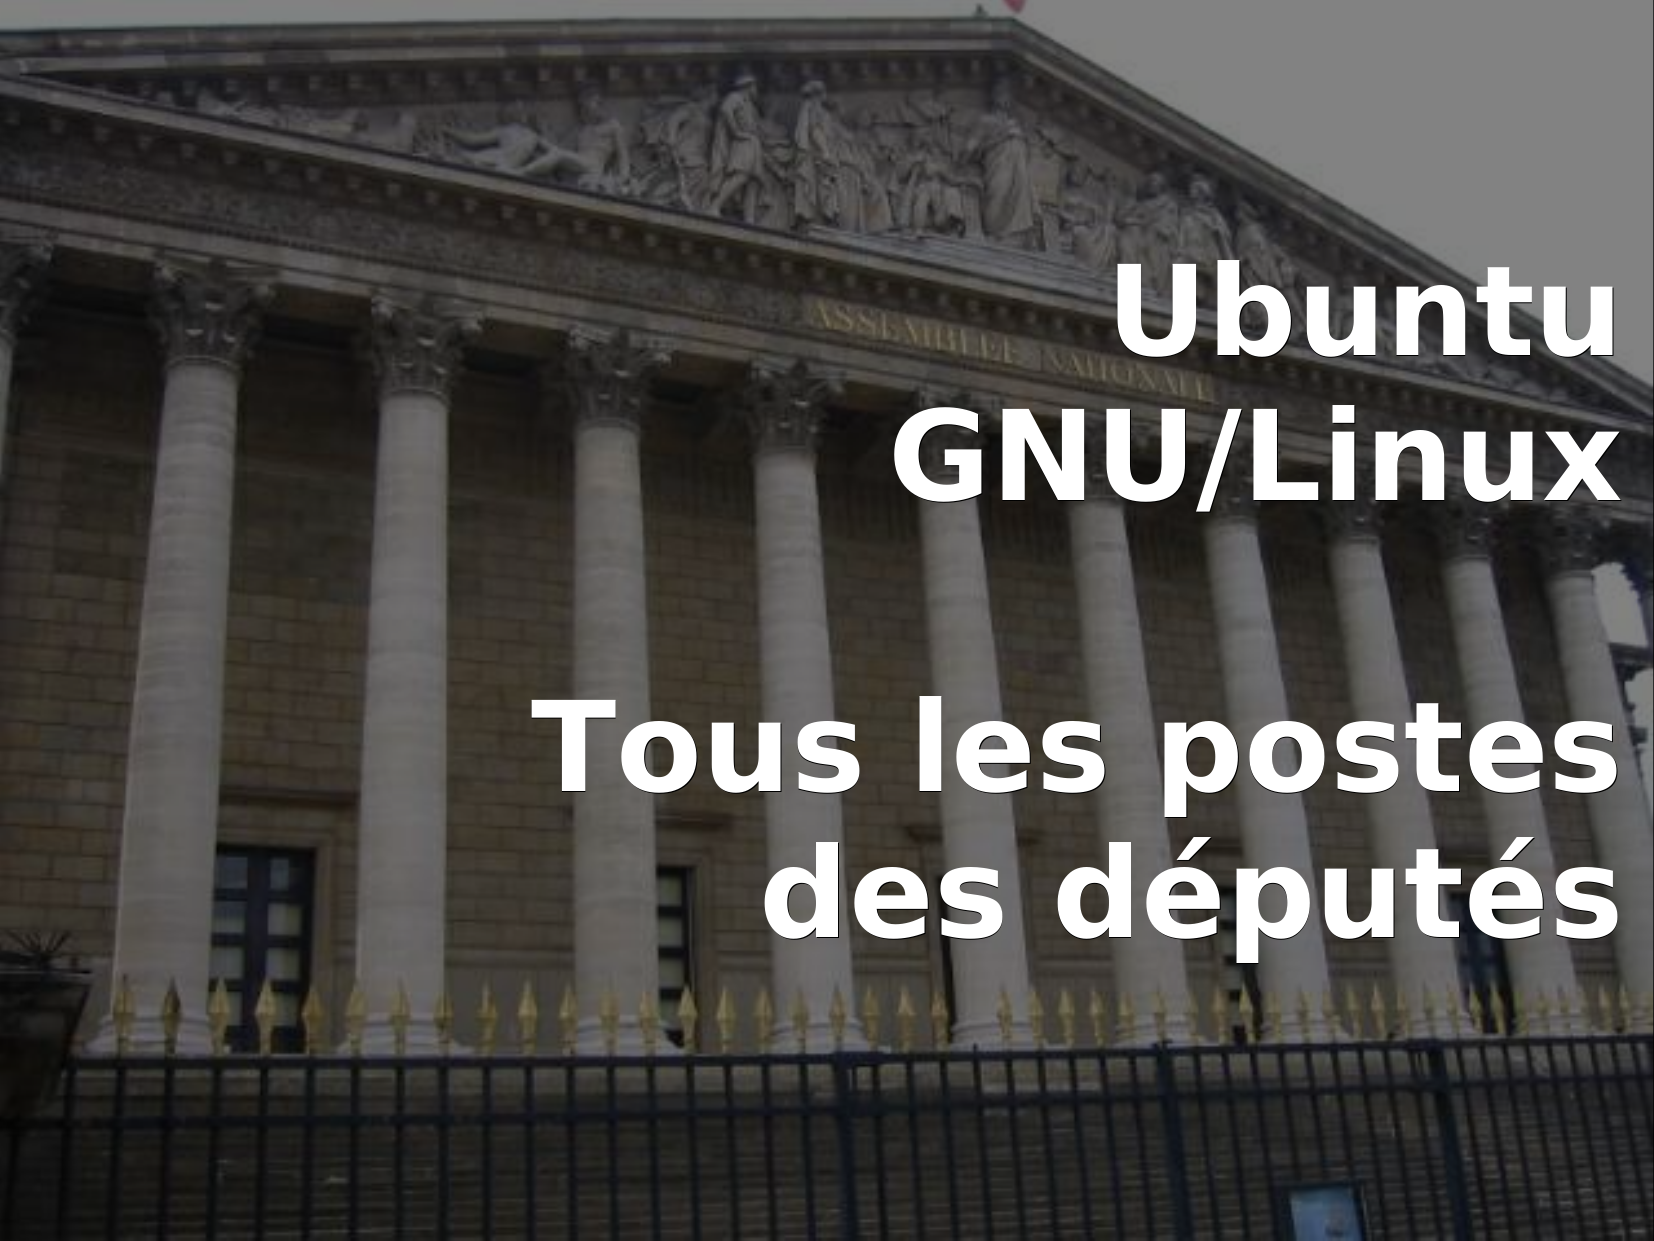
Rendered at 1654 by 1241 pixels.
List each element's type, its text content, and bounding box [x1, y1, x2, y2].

text_box Ubuntu GNU/Linux Tous les postes des députés [29, 232, 1639, 975]
picture [0, 0, 1654, 1241]
